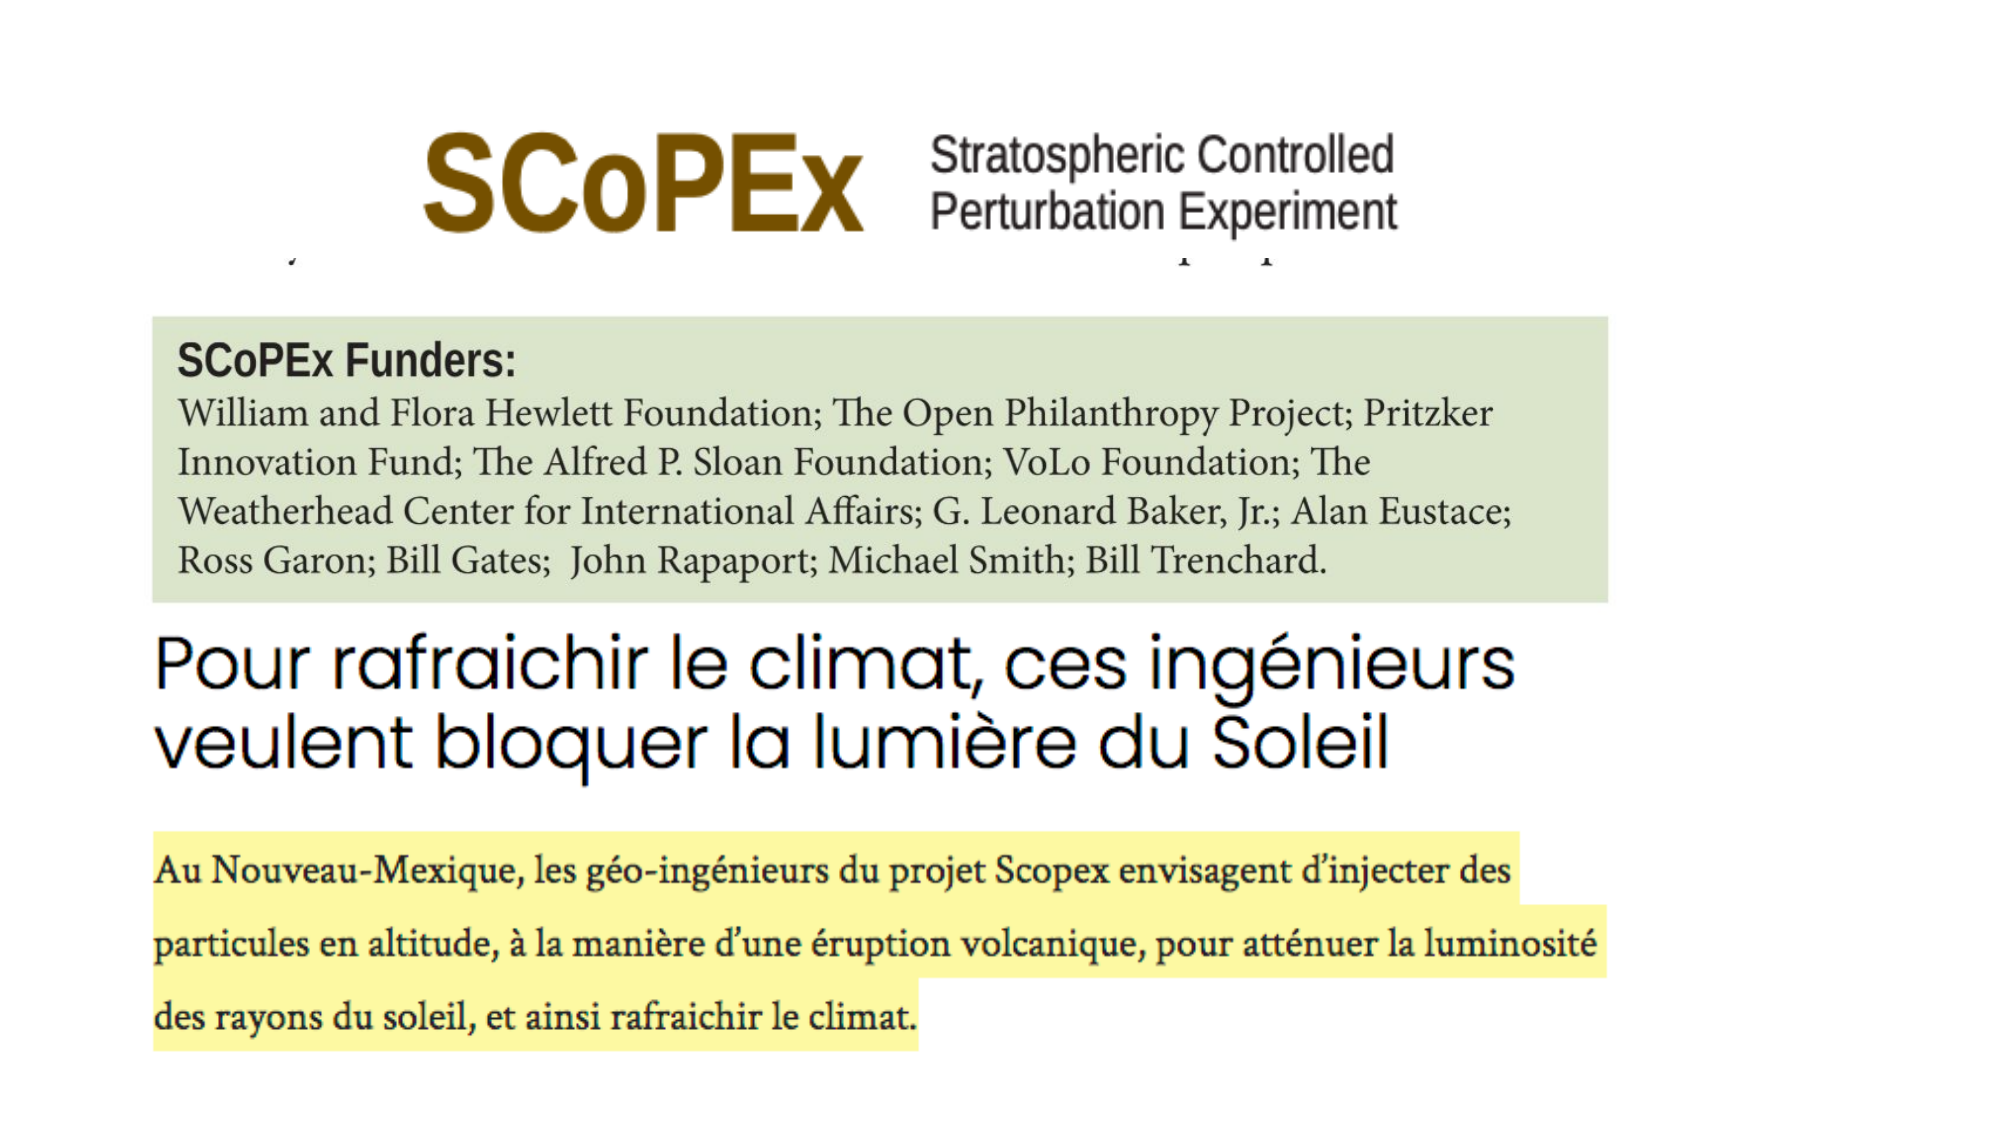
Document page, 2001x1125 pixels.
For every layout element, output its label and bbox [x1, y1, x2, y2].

picture [134, 110, 1635, 1117]
